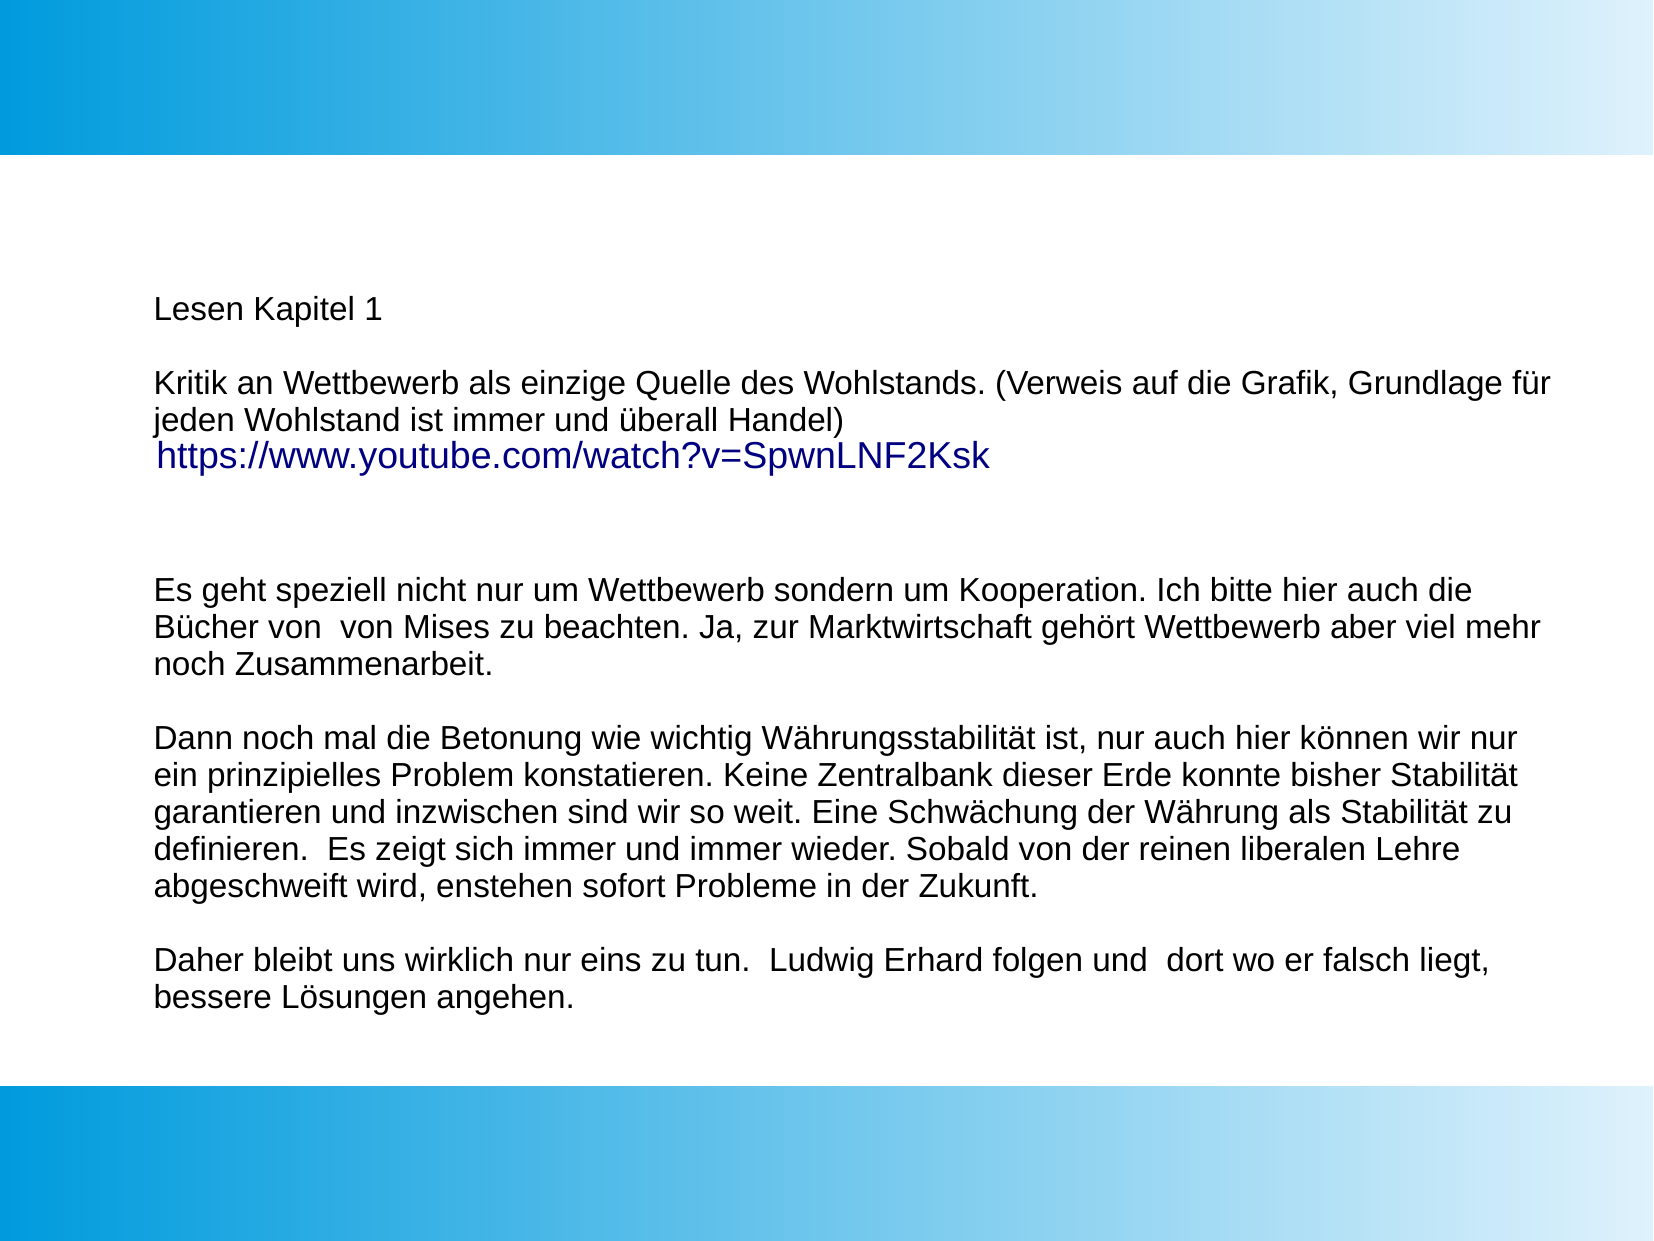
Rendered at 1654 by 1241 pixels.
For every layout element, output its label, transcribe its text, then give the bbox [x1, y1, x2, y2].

list Lesen Kapitel 1 Kritik an Wettbewerb als einzige Quelle des Wohlstands. (Verweis auf die Grafik, Grundlage für jeden Wohlstand ist immer und überall Handel) Es geht speziell nicht nur um Wettbewerb sondern um Kooperation. Ich bitte hier auch die Bücher von von Mises zu beachten. Ja, zur Marktwirtschaft gehört Wettbewerb aber viel mehr noch Zusammenarbeit. Dann noch mal die Betonung wie wichtig Währungsstabilität ist, nur auch hier können wir nur ein prinzipielles Problem konstatieren. Keine Zentralbank dieser Erde konnte bisher Stabilität garantieren und inzwischen sind wir so weit. Eine Schwächung der Währung als Stabilität zu definieren. Es zeigt sich immer und immer wieder. Sobald von der reinen liberalen Lehre abgeschweift wird, enstehen sofort Probleme in der Zukunft. Daher bleibt uns wirklich nur eins zu tun. Ludwig Erhard folgen und dort wo er falsch liegt, bessere Lösungen angehen. [82, 290, 1571, 1010]
text_box https://www.youtube.com/watch?v=SpwnLNF2Ksk [141, 427, 1006, 485]
